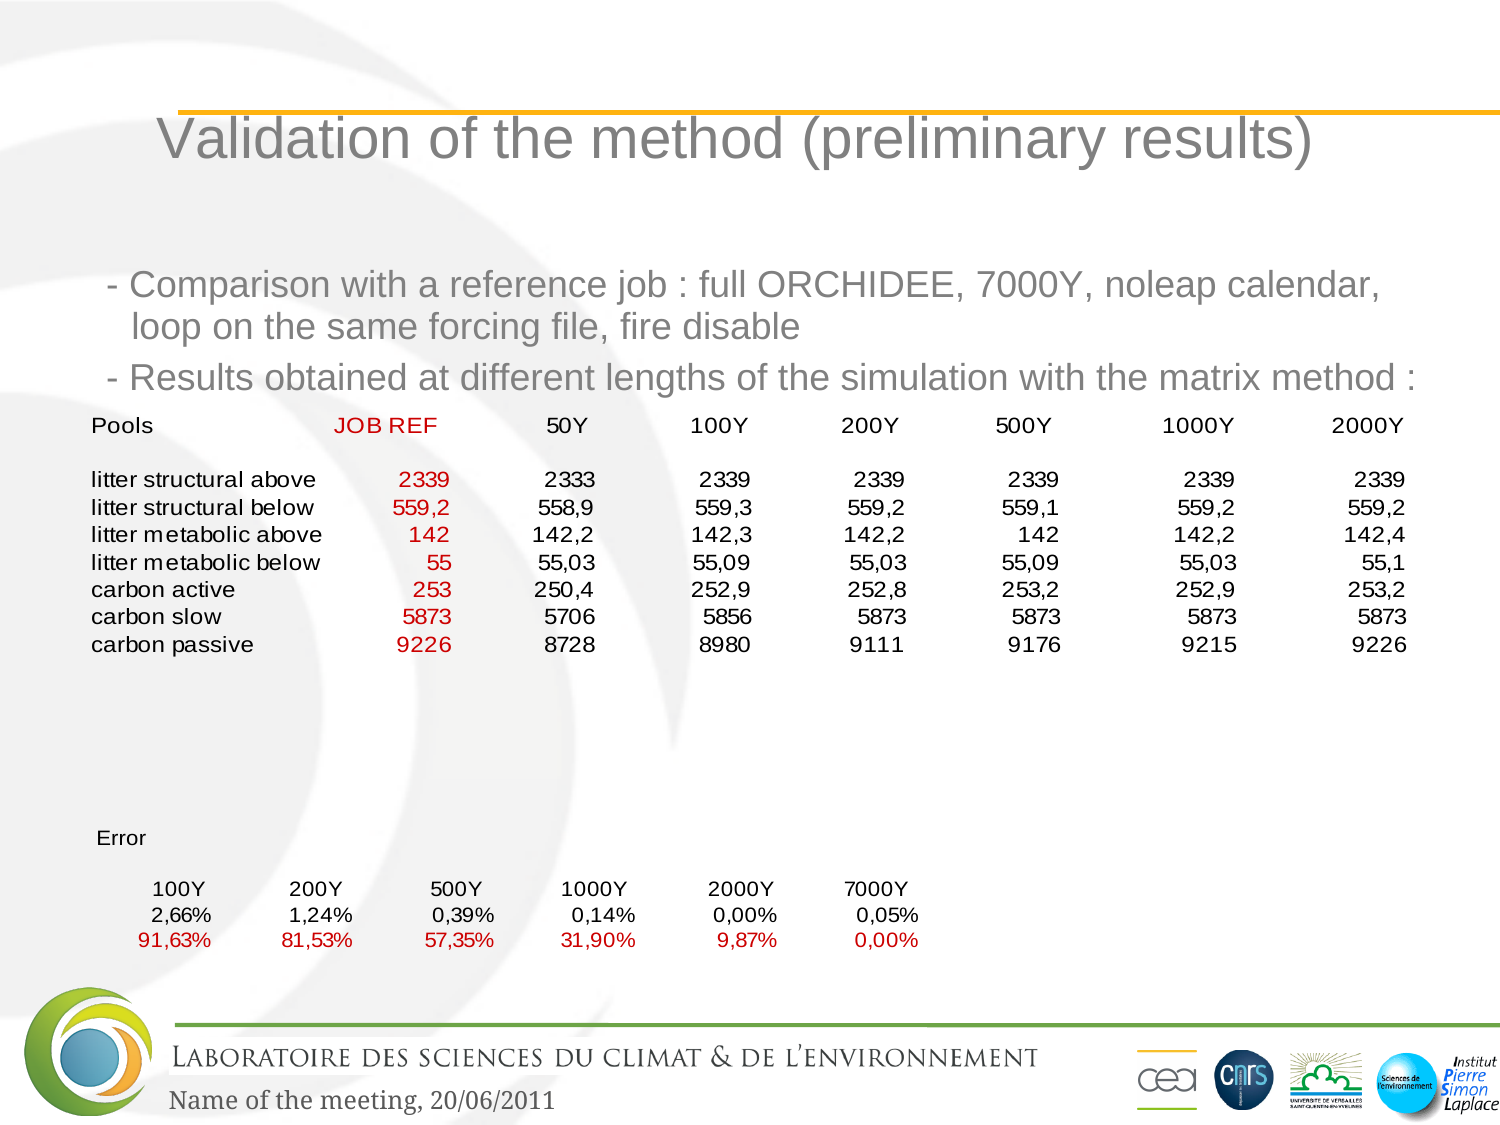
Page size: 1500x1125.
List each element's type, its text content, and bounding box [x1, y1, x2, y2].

chart [88, 413, 1412, 957]
title Validation of the method (preliminary results) [75, 44, 1425, 233]
picture [0, 0, 1500, 1125]
list - Comparison with a reference job : full ORCHIDEE, 7000Y, noleap calendar, loop on the same forcing file, fire disable - Results obtained at different lengths of the simulation with the matrix method : [75, 263, 1425, 1006]
